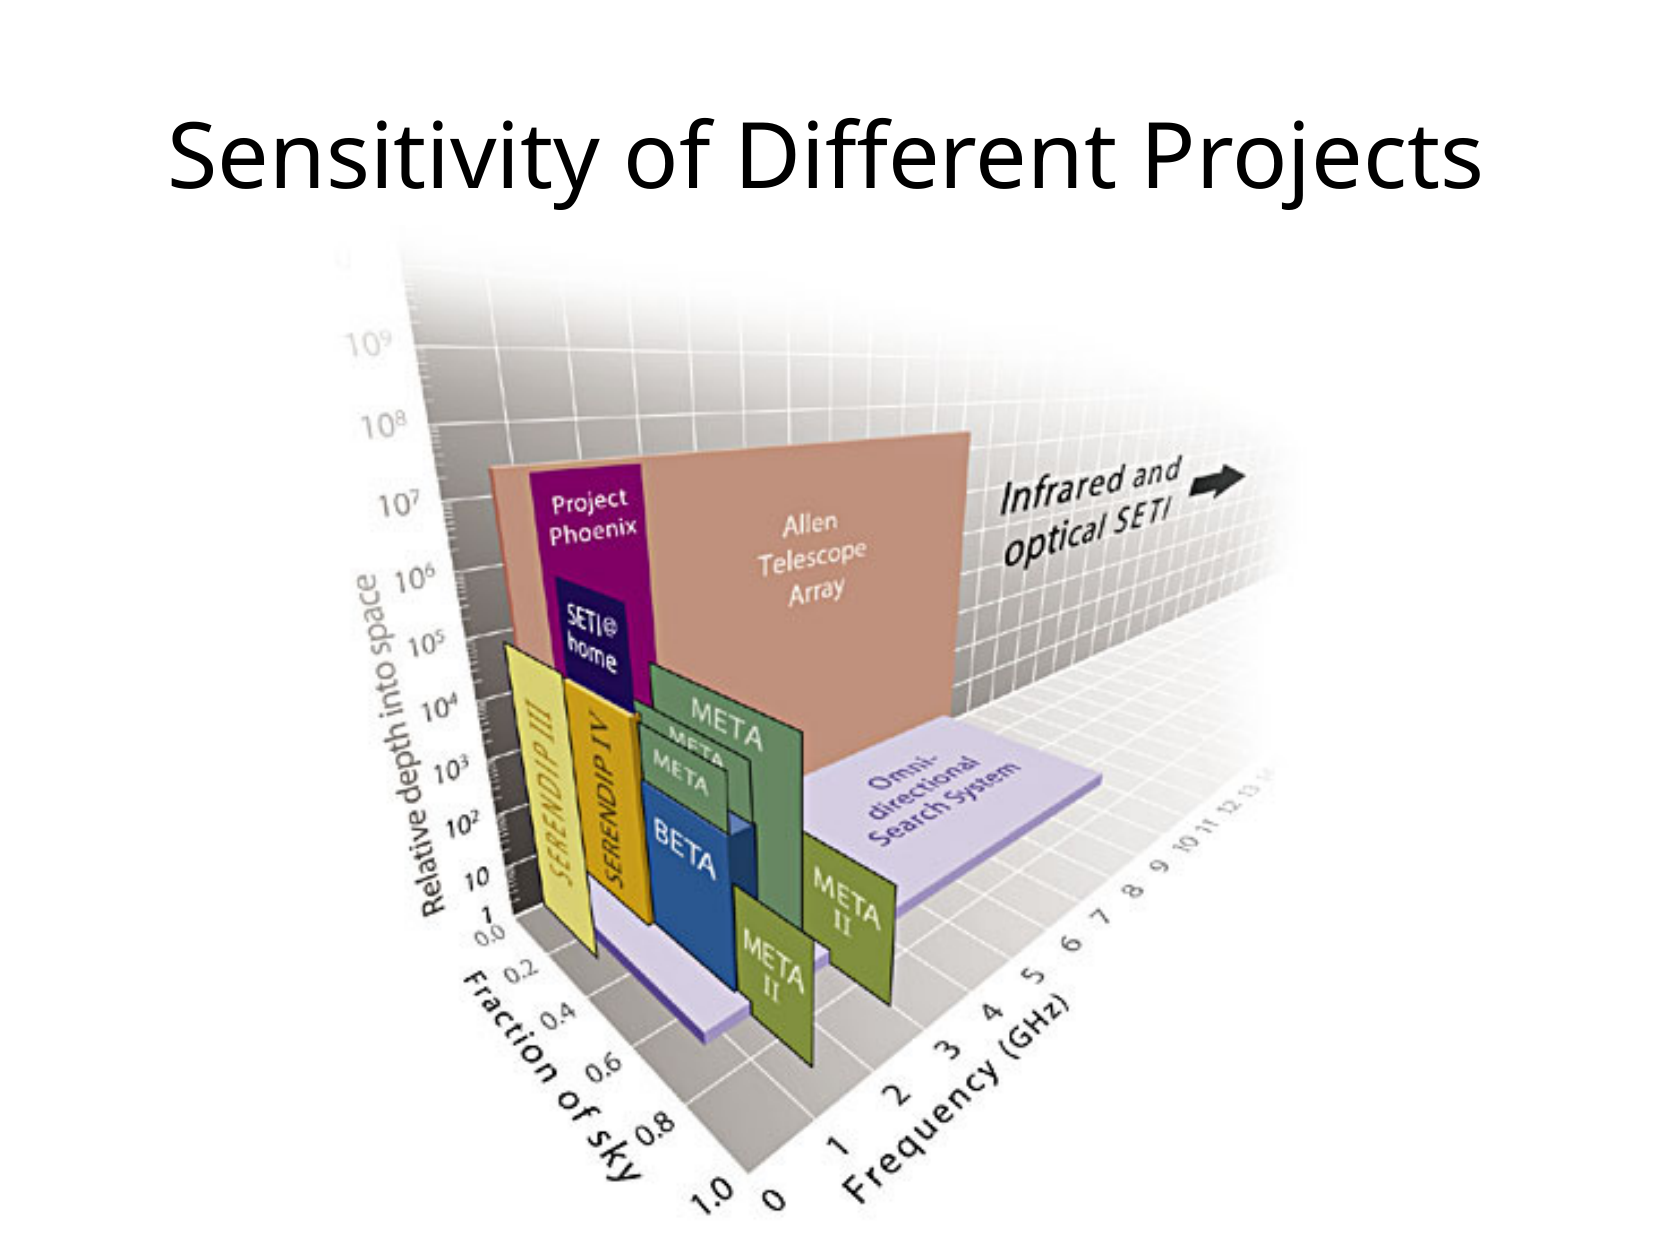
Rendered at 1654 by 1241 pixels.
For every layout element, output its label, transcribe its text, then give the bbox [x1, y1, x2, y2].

picture [333, 257, 1307, 1228]
title Sensitivity of Different Projects [82, 49, 1571, 257]
